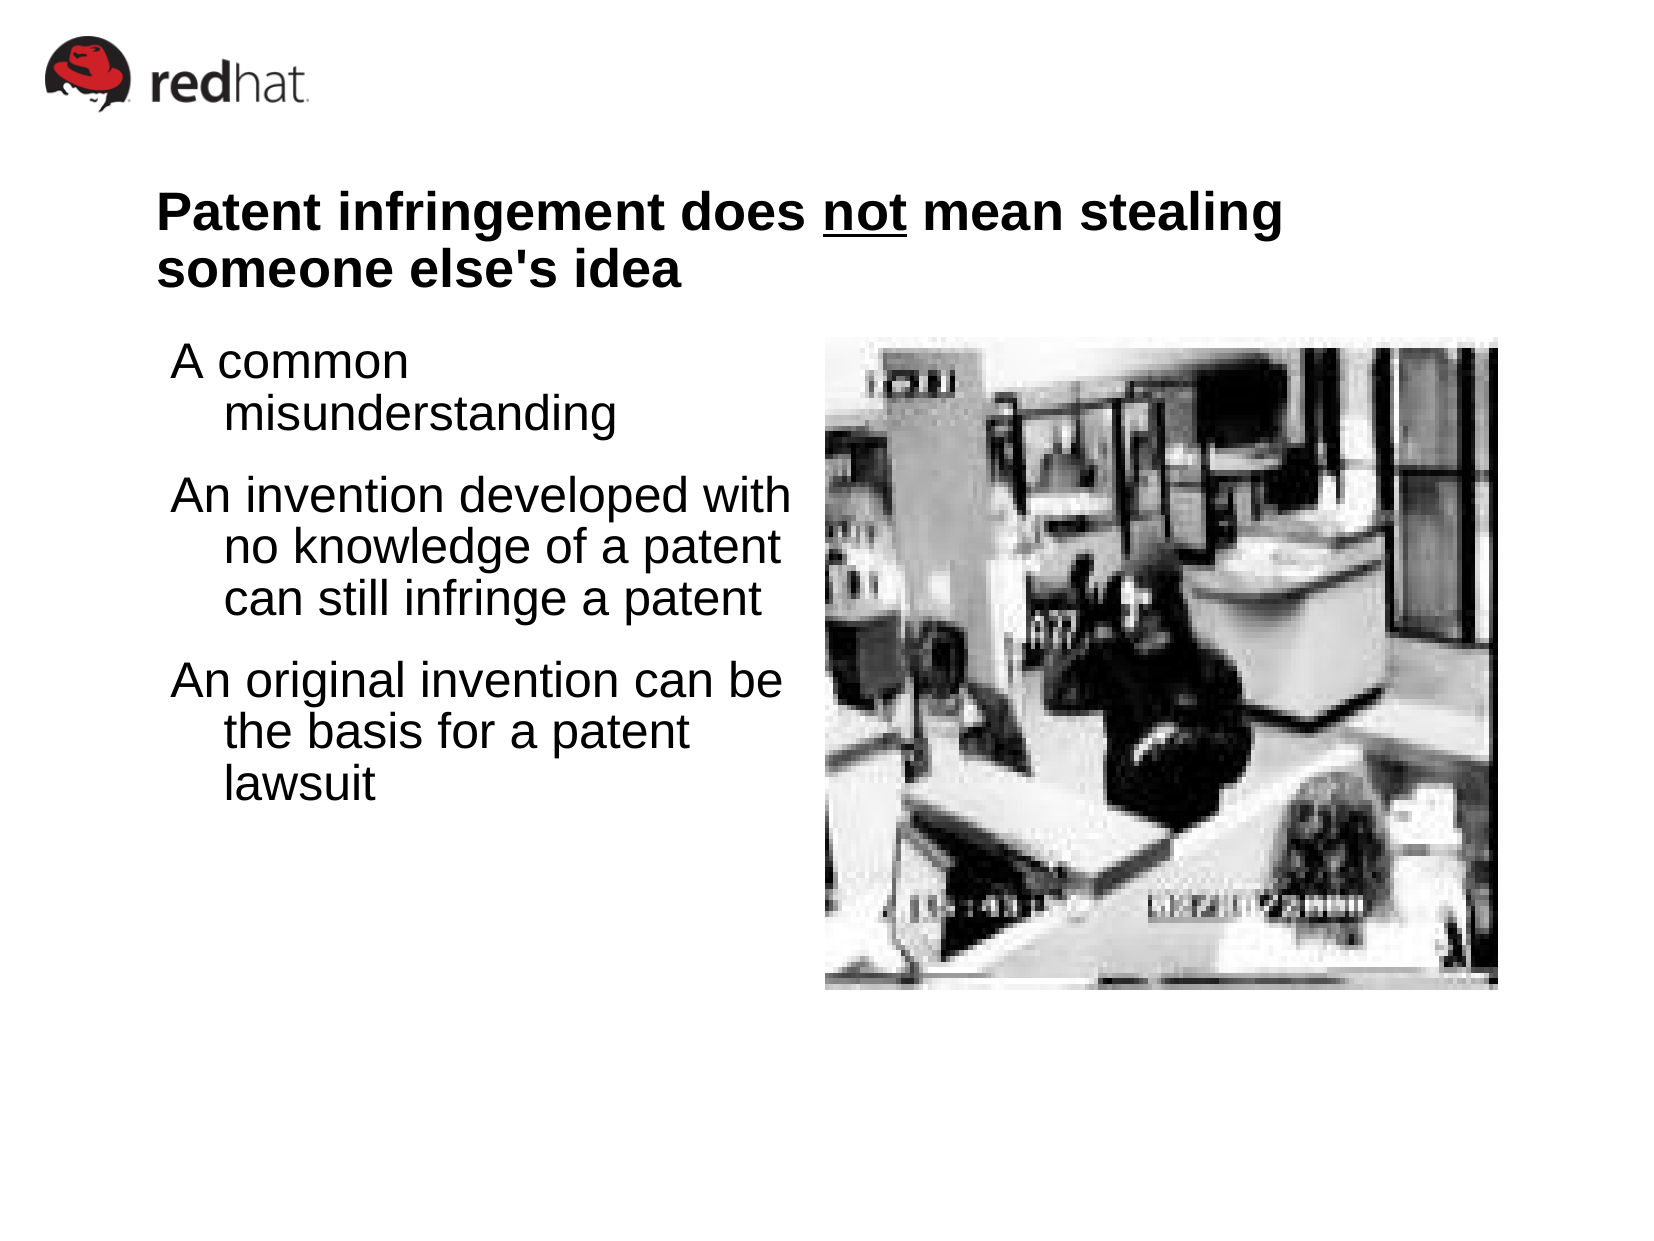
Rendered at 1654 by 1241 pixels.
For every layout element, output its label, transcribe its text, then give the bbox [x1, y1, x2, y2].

list A common misunderstanding An invention developed with no knowledge of a patent can still infringe a patent An original invention can be the basis for a patent lawsuit [152, 337, 809, 1131]
picture [45, 36, 309, 122]
picture [825, 337, 1498, 990]
title Patent infringement does not mean stealing someone else's idea [156, 183, 1502, 301]
